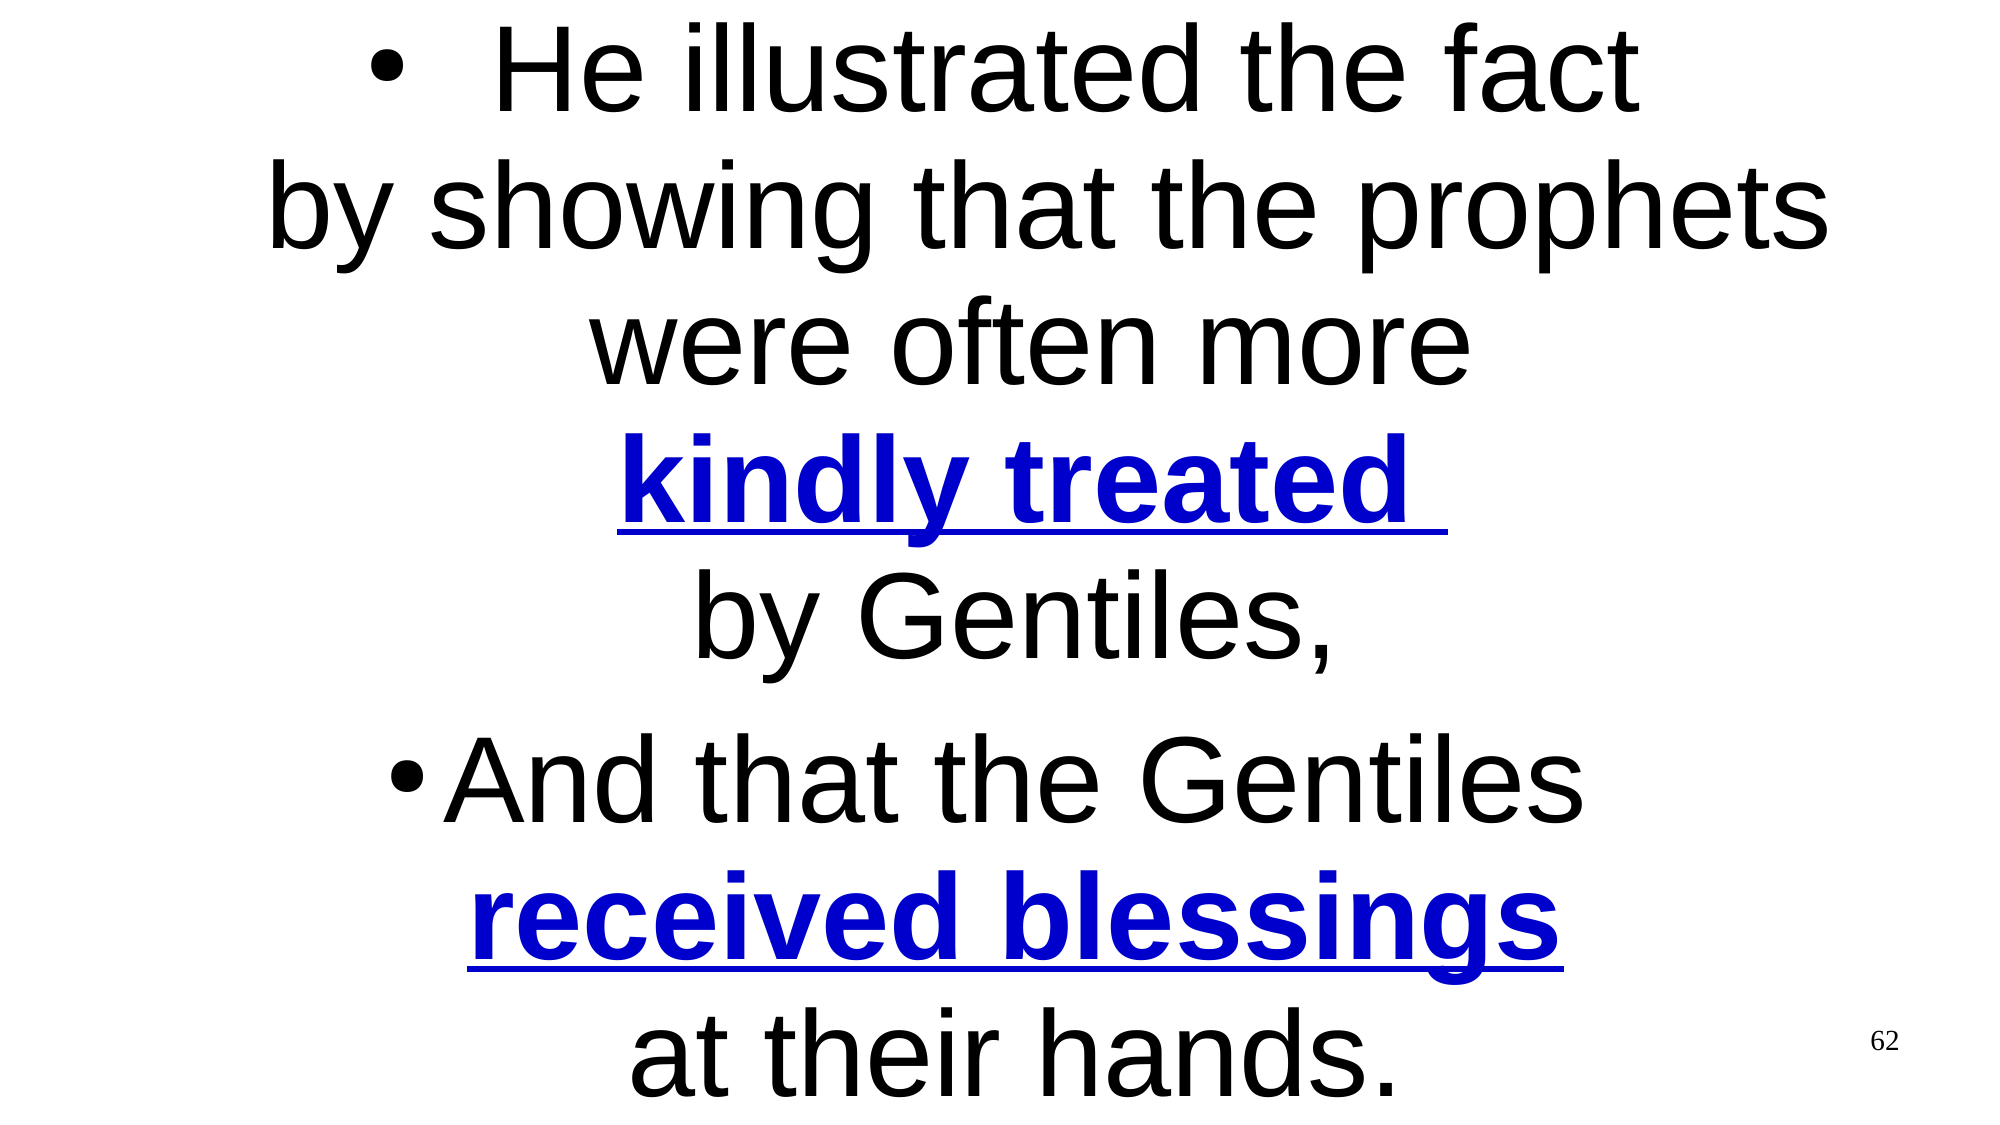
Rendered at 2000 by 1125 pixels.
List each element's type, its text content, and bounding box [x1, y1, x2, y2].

list He illustrated the fact by showing that the prophets were often more kindly treated by Gentiles, And that the Gentiles received blessings at their hands. [0, 0, 1996, 1123]
